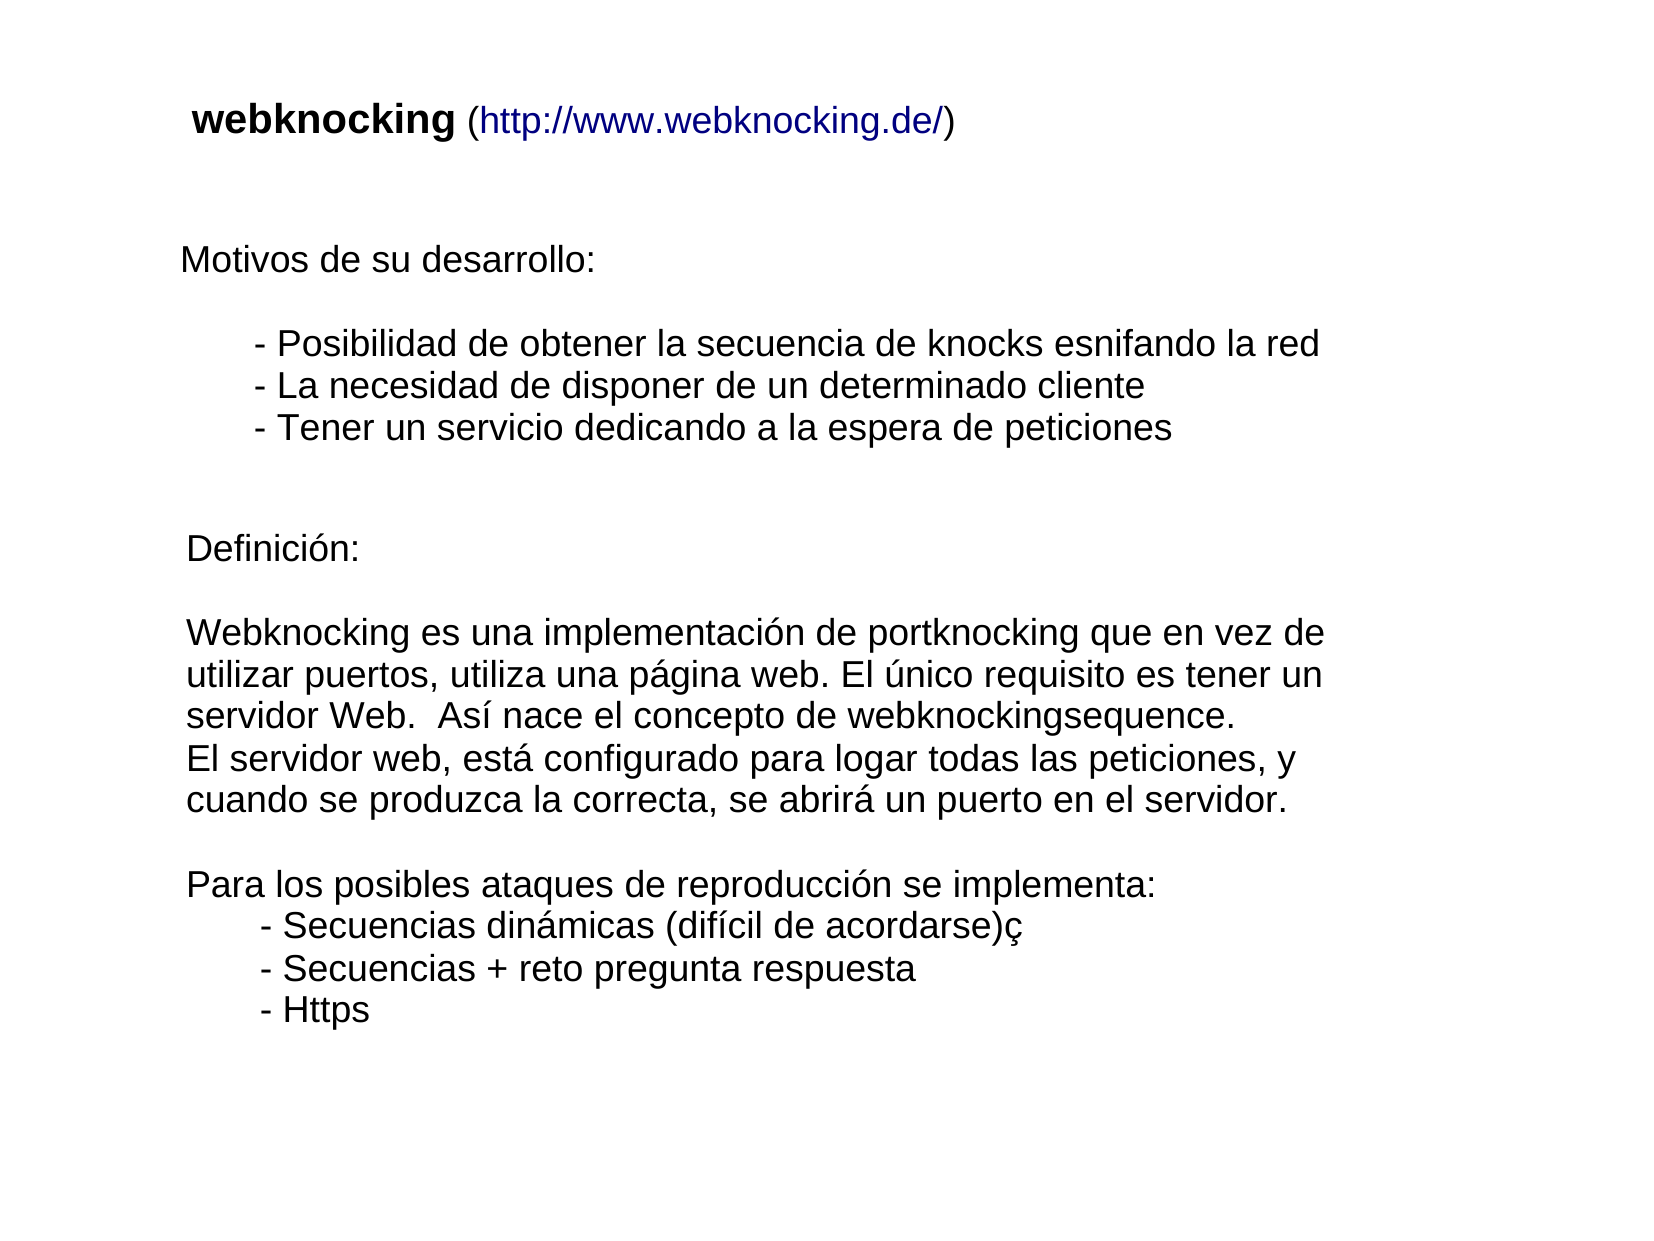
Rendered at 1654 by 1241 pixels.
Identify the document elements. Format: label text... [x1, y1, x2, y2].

text_box Motivos de su desarrollo: - Posibilidad de obtener la secuencia de knocks esnifando la red - La necesidad de disponer de un determinado cliente - Tener un servicio dedicando a la espera de peticiones [165, 231, 1613, 527]
text_box Definición: Webknocking es una implementación de portknocking que en vez de utilizar puertos, utiliza una página web. El único requisito es tener un servidor Web. Así nace el concepto de webknockingsequence. El servidor web, está configurado para logar todas las peticiones, y cuando se produzca la correcta, se abrirá un puerto en el servidor. Para los posibles ataques de reproducción se implementa: - Secuencias dinámicas (difícil de acordarse)ç - Secuencias + reto pregunta respuesta - Https [171, 519, 1441, 1096]
text_box webknocking (http://www.webknocking.de/) [177, 88, 1093, 158]
